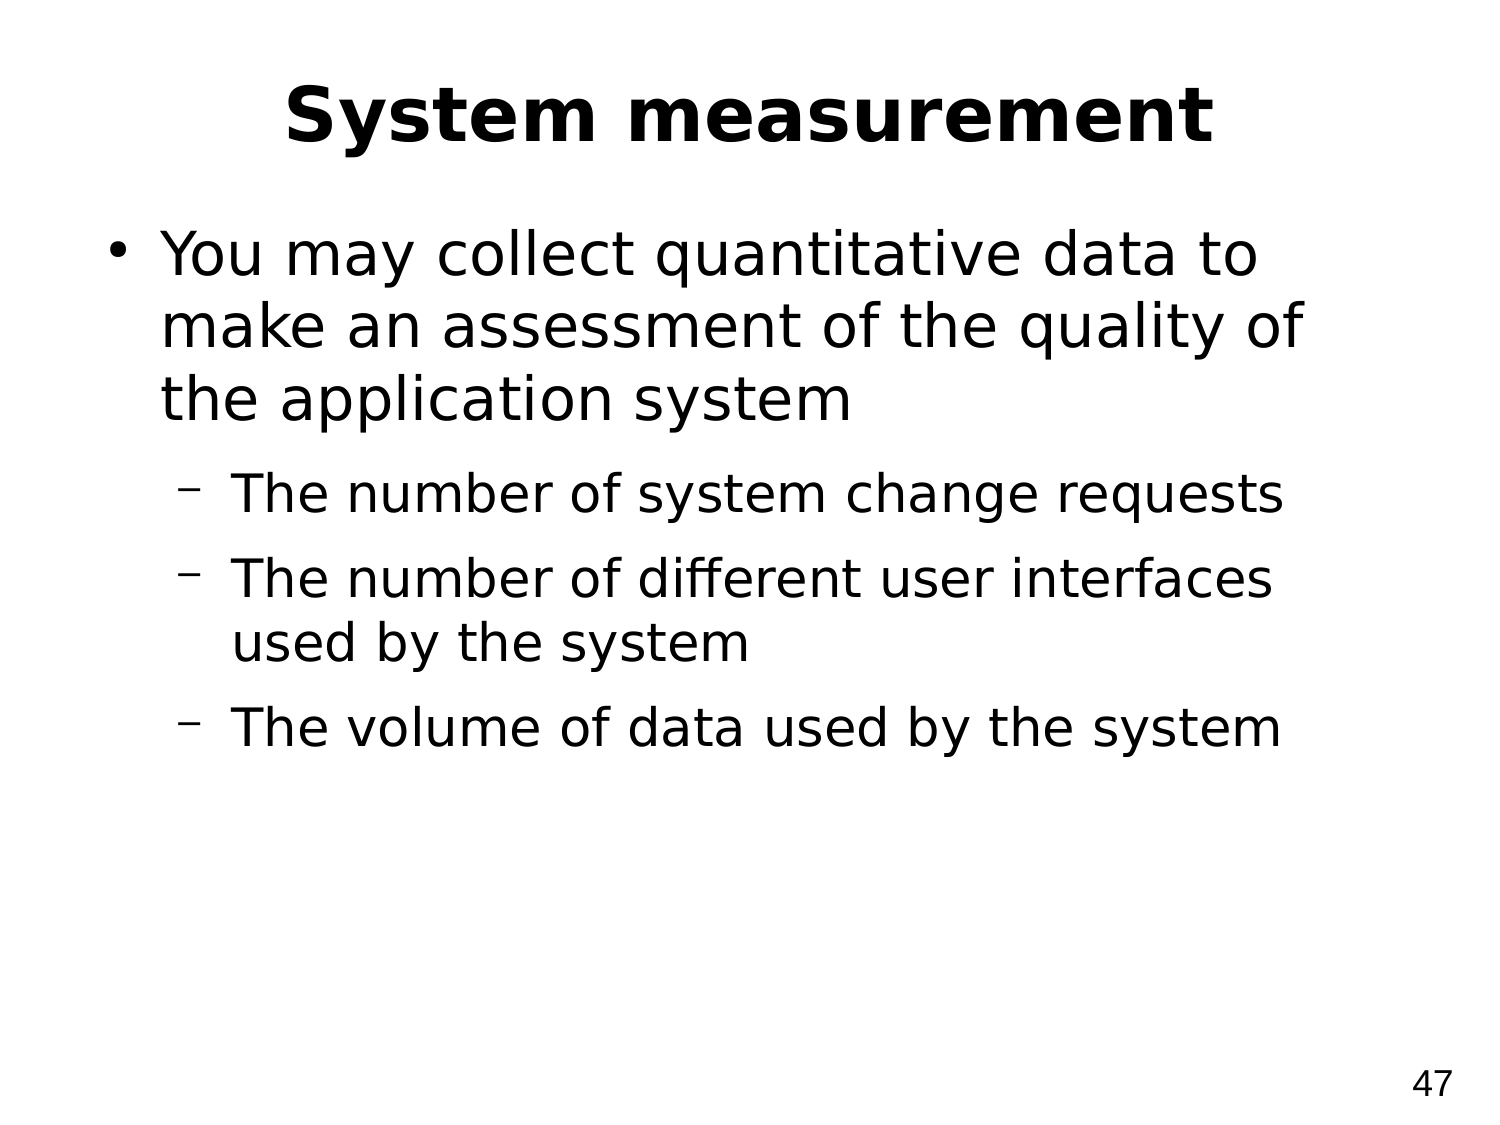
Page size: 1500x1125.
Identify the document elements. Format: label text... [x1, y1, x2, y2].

title System measurement [75, 44, 1425, 177]
list You may collect quantitative data to make an assessment of the quality of the application system The number of system change requests The number of different user interfaces used by the system The volume of data used by the system [75, 206, 1425, 1093]
